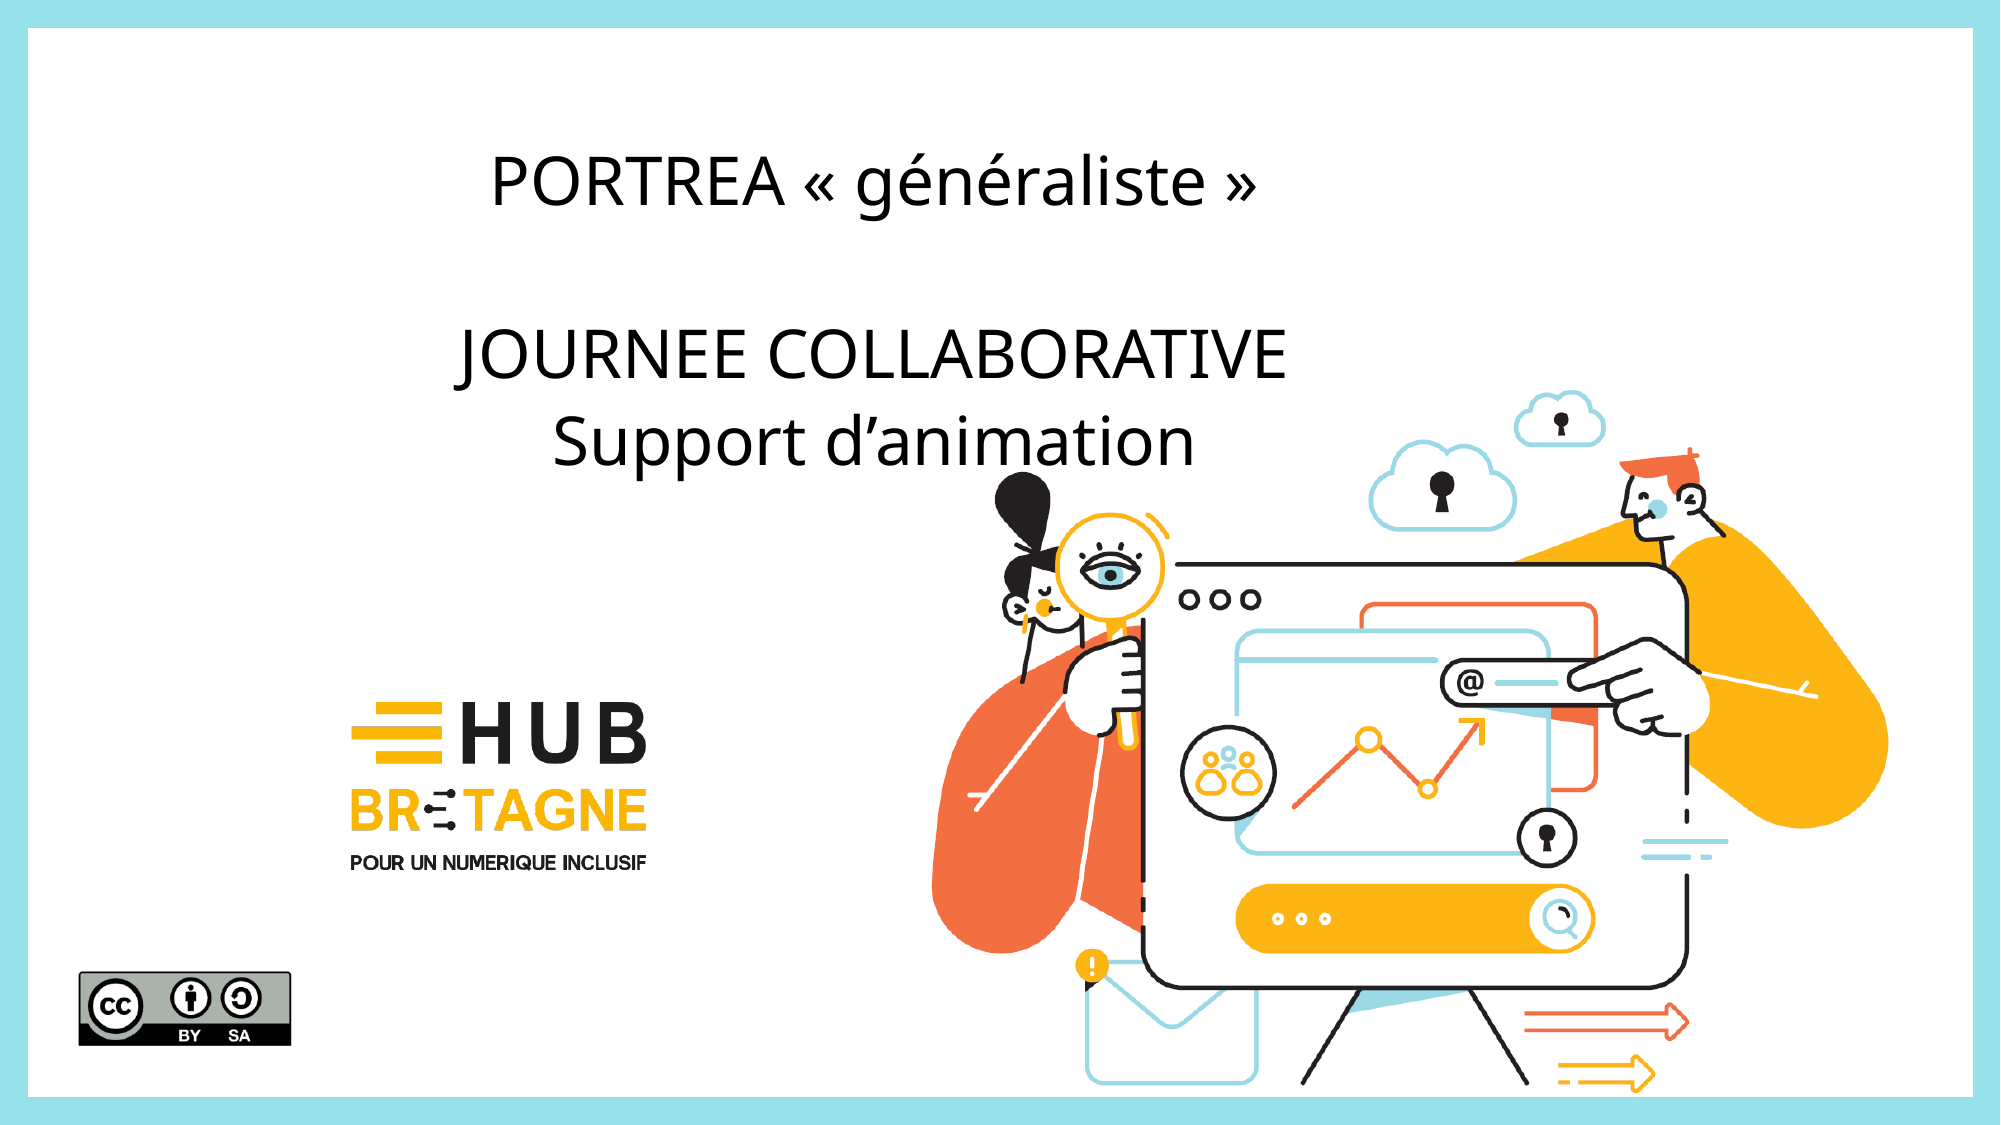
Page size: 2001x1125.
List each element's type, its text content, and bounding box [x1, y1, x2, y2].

title PORTREA « généraliste » JOURNEE COLLABORATIVE Support d’animation [0, 123, 1875, 487]
picture [294, 667, 704, 905]
picture [46, 932, 322, 1085]
picture [904, 376, 1961, 1096]
